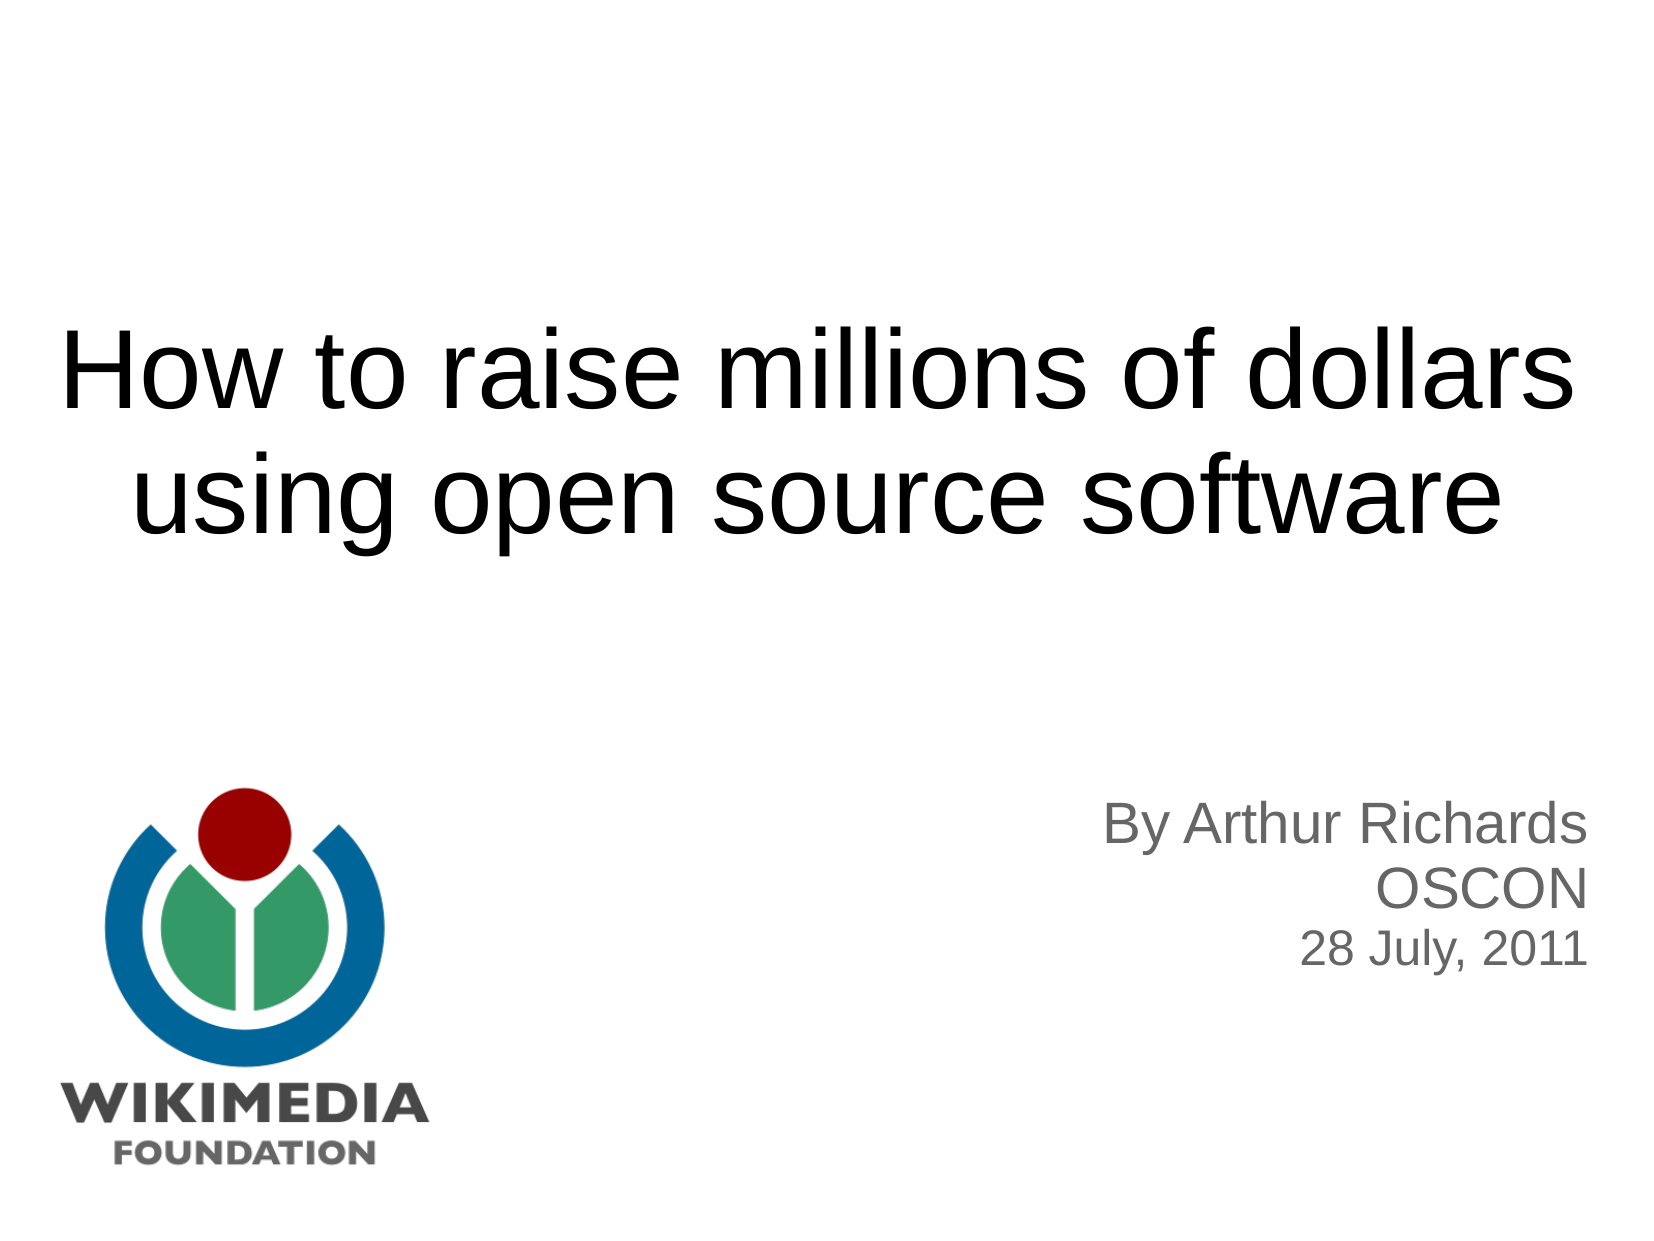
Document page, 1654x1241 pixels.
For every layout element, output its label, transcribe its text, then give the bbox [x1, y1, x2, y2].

title How to raise millions of dollars using open source software [0, 225, 1637, 640]
picture [37, 771, 451, 1185]
text_box By Arthur Richards OSCON 28 July, 2011 [1087, 782, 1604, 1013]
